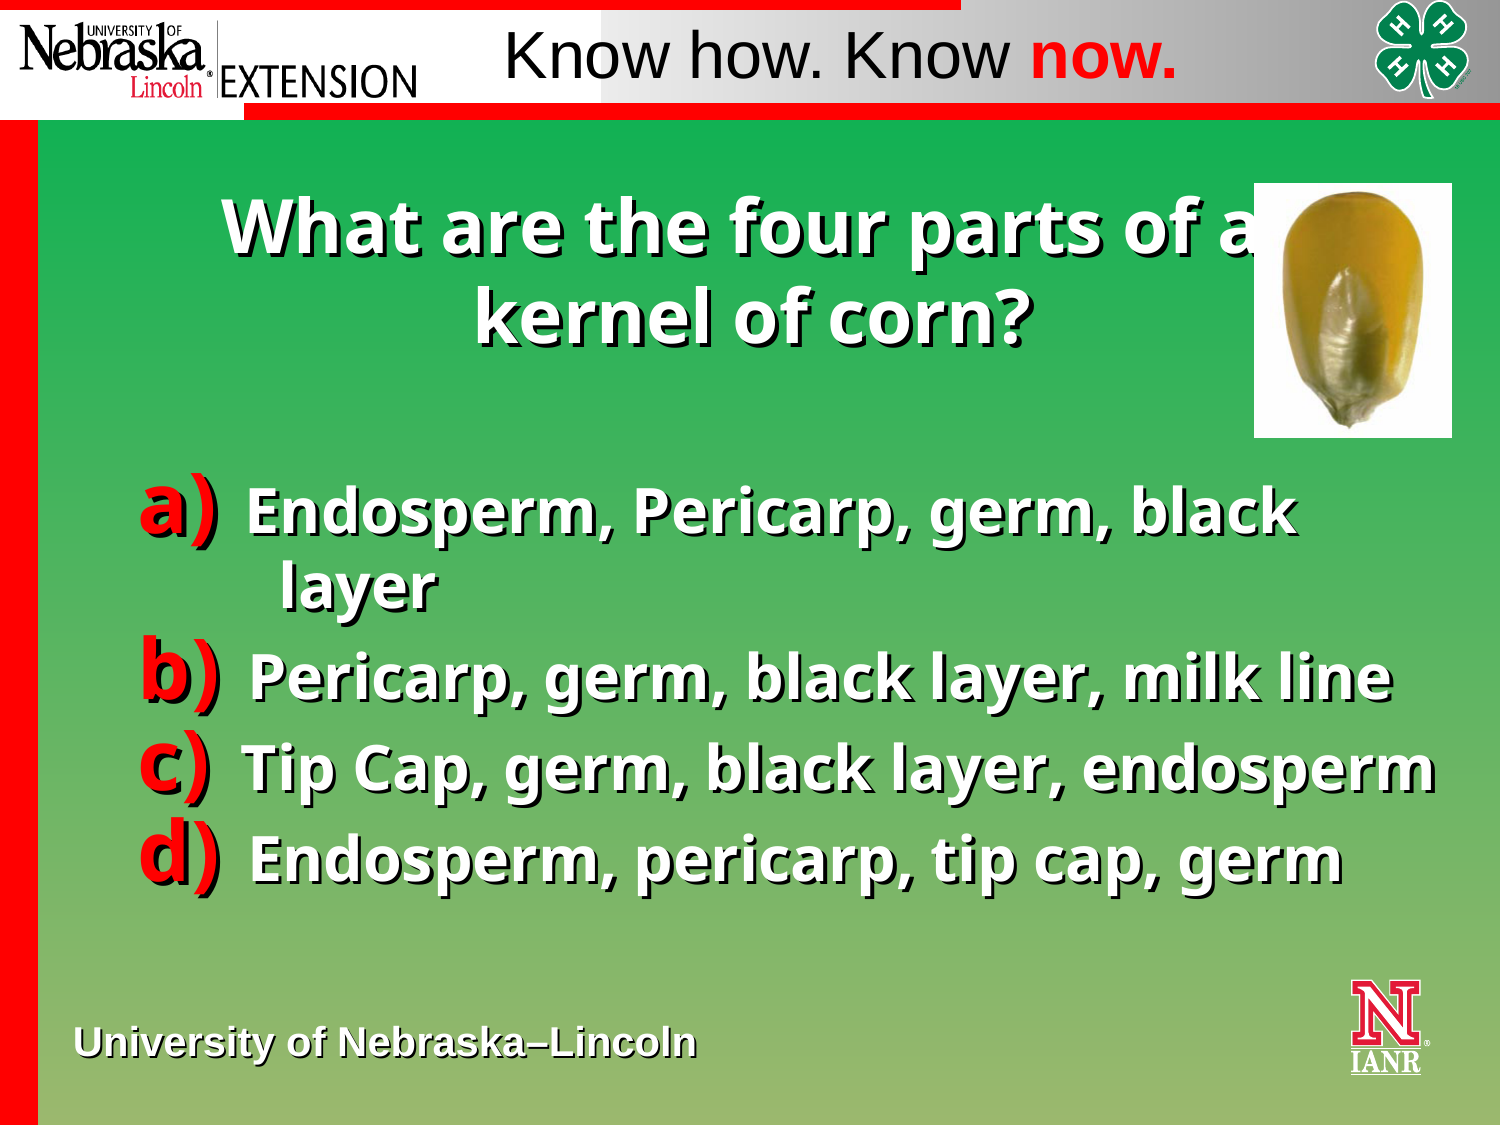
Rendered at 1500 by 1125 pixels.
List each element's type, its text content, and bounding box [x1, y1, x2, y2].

picture [1254, 183, 1452, 438]
list Endosperm, Pericarp, germ, black layer Pericarp, germ, black layer, milk line Tip Cap, germ, black layer, endosperm Endosperm, pericarp, tip cap, germ [122, 462, 1473, 1021]
title What are the four parts of a kernel of corn? [77, 161, 1428, 376]
